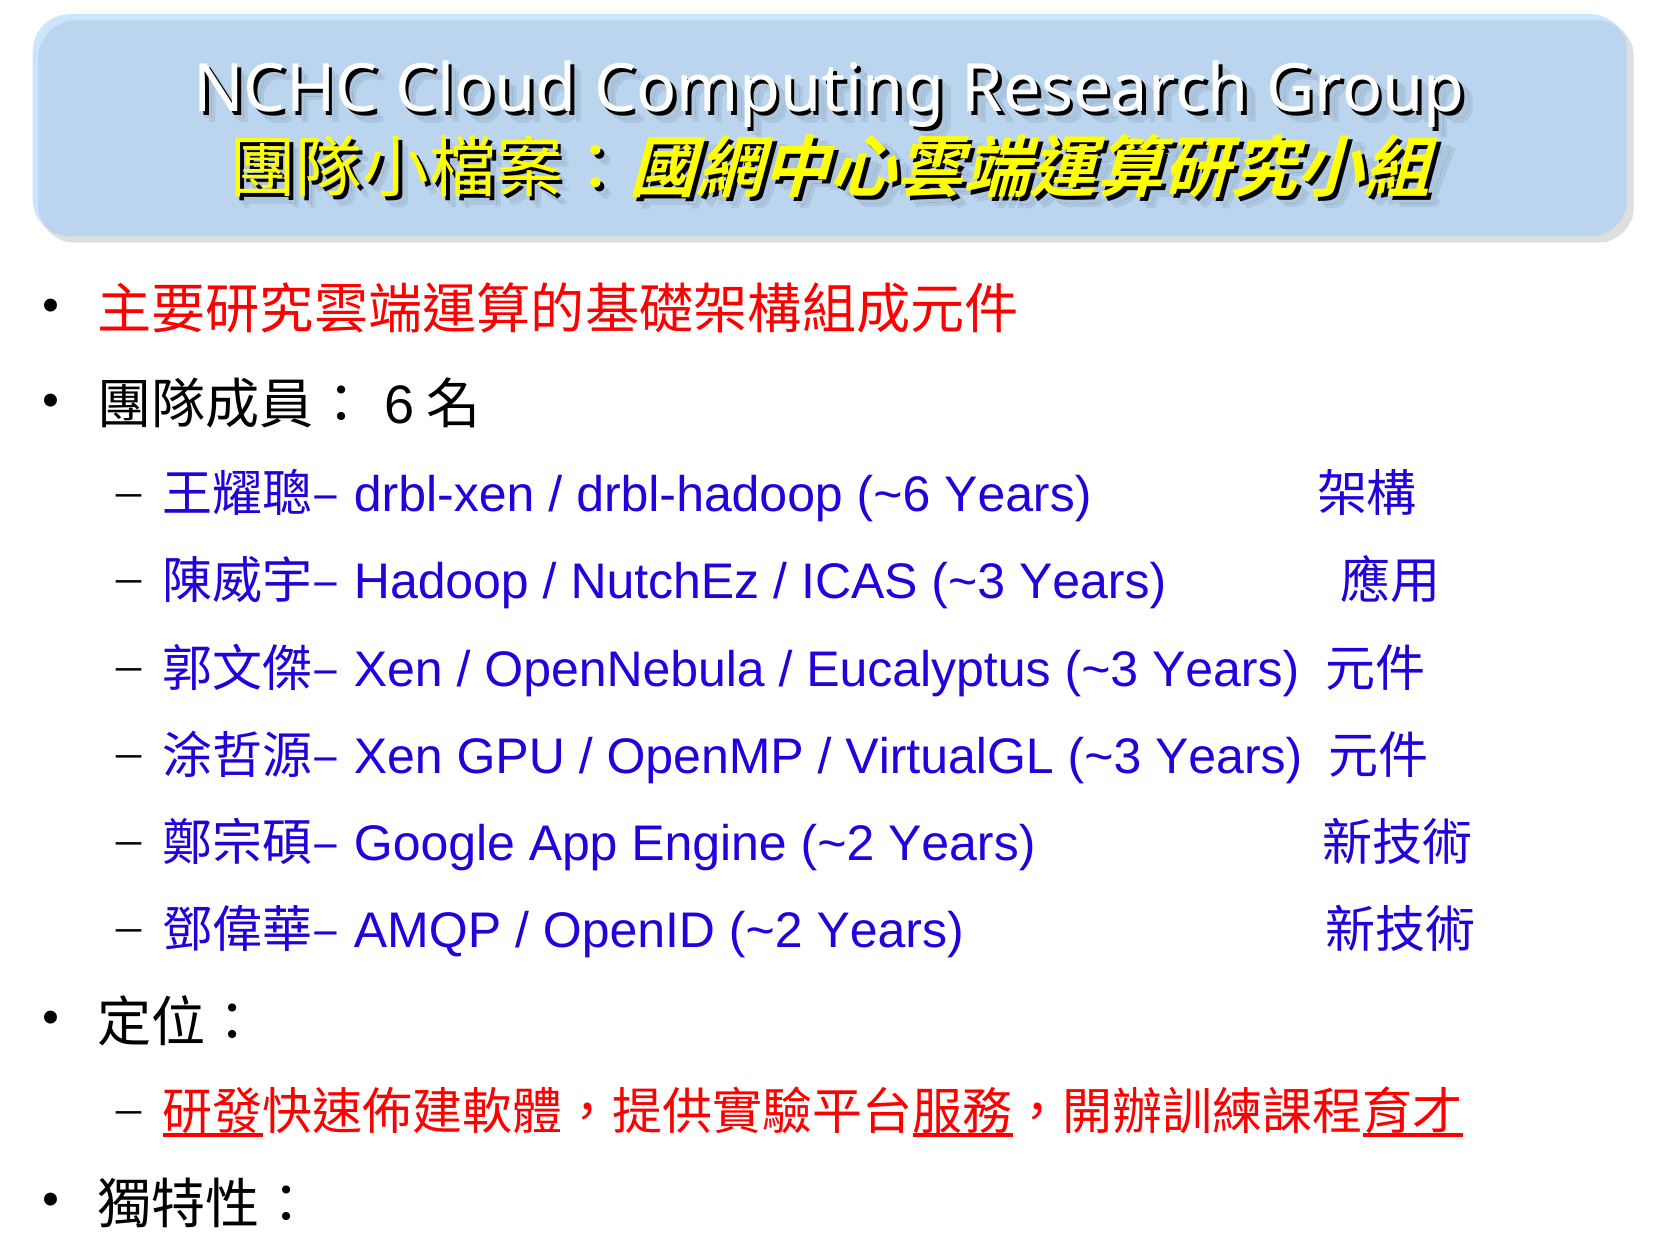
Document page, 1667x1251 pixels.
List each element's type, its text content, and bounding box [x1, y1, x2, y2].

text_box NCHC Cloud Computing Research Group 團隊小檔案：國網中心雲端運算研究小組 [32, 14, 1628, 237]
list 主要研究雲端運算的基礎架構組成元件 團隊成員：6名 王耀聰–drbl-xen / drbl-hadoop (~6 Years) 架構 陳威宇–Hadoop / NutchEz / ICAS (~3 Years) 應用 郭文傑–Xen / OpenNebula / Eucalyptus (~3 Years) 元件 涂哲源–Xen GPU / OpenMP / VirtualGL (~3 Years) 元件 鄭宗碩–Google App Engine (~2 Years) 新技術 鄧偉華–AMQP / OpenID (~2 Years) 新技術 定位： 研發快速佈建軟體，提供實驗平台服務，開辦訓練課程育才 獨特性： 基於企鵝龍(DRBL)，可快速佈署雲端運算的叢集環境 [40, 265, 1625, 1217]
